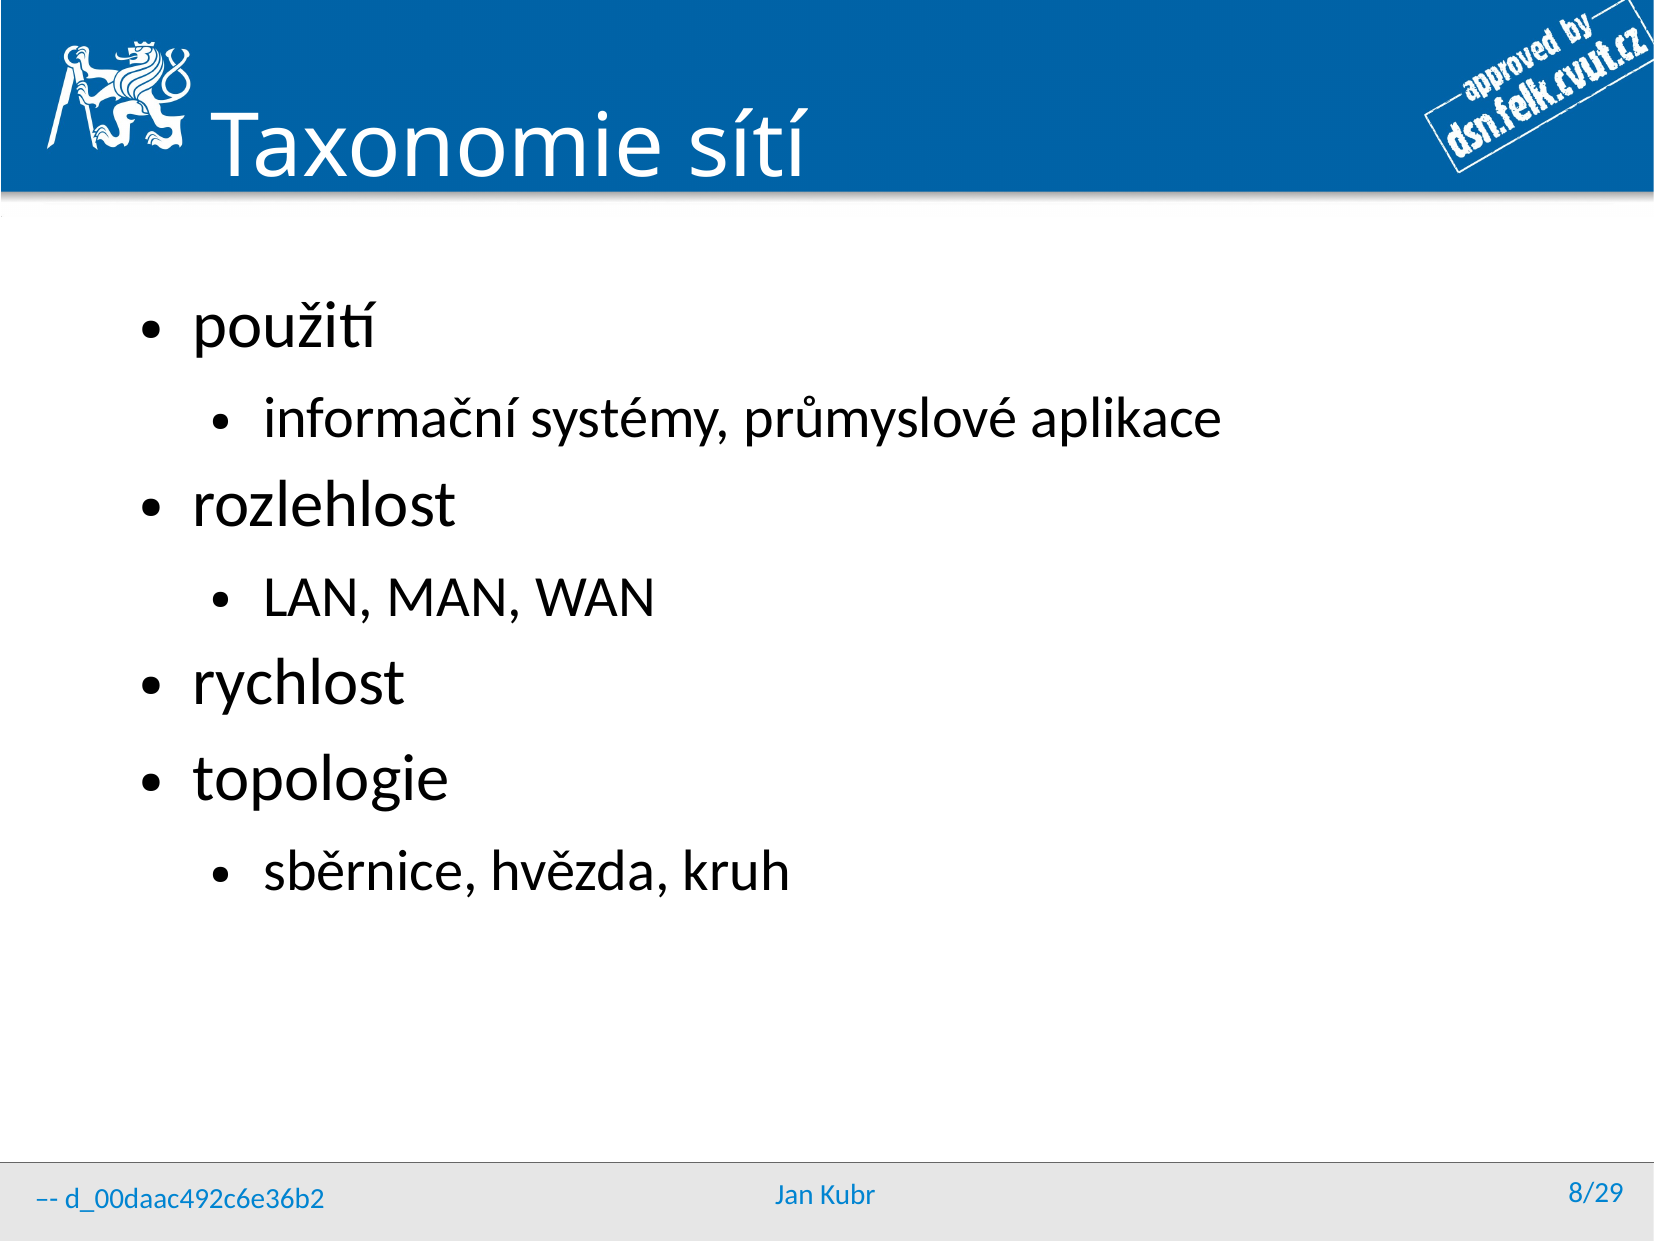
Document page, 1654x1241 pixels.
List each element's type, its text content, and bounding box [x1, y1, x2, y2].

title Taxonomie sítí [210, 39, 1478, 247]
picture [1, 0, 1654, 217]
list použití informační systémy, průmyslové aplikace rozlehlost LAN, MAN, WAN rychlost topologie sběrnice, hvězda, kruh [121, 297, 1534, 1126]
